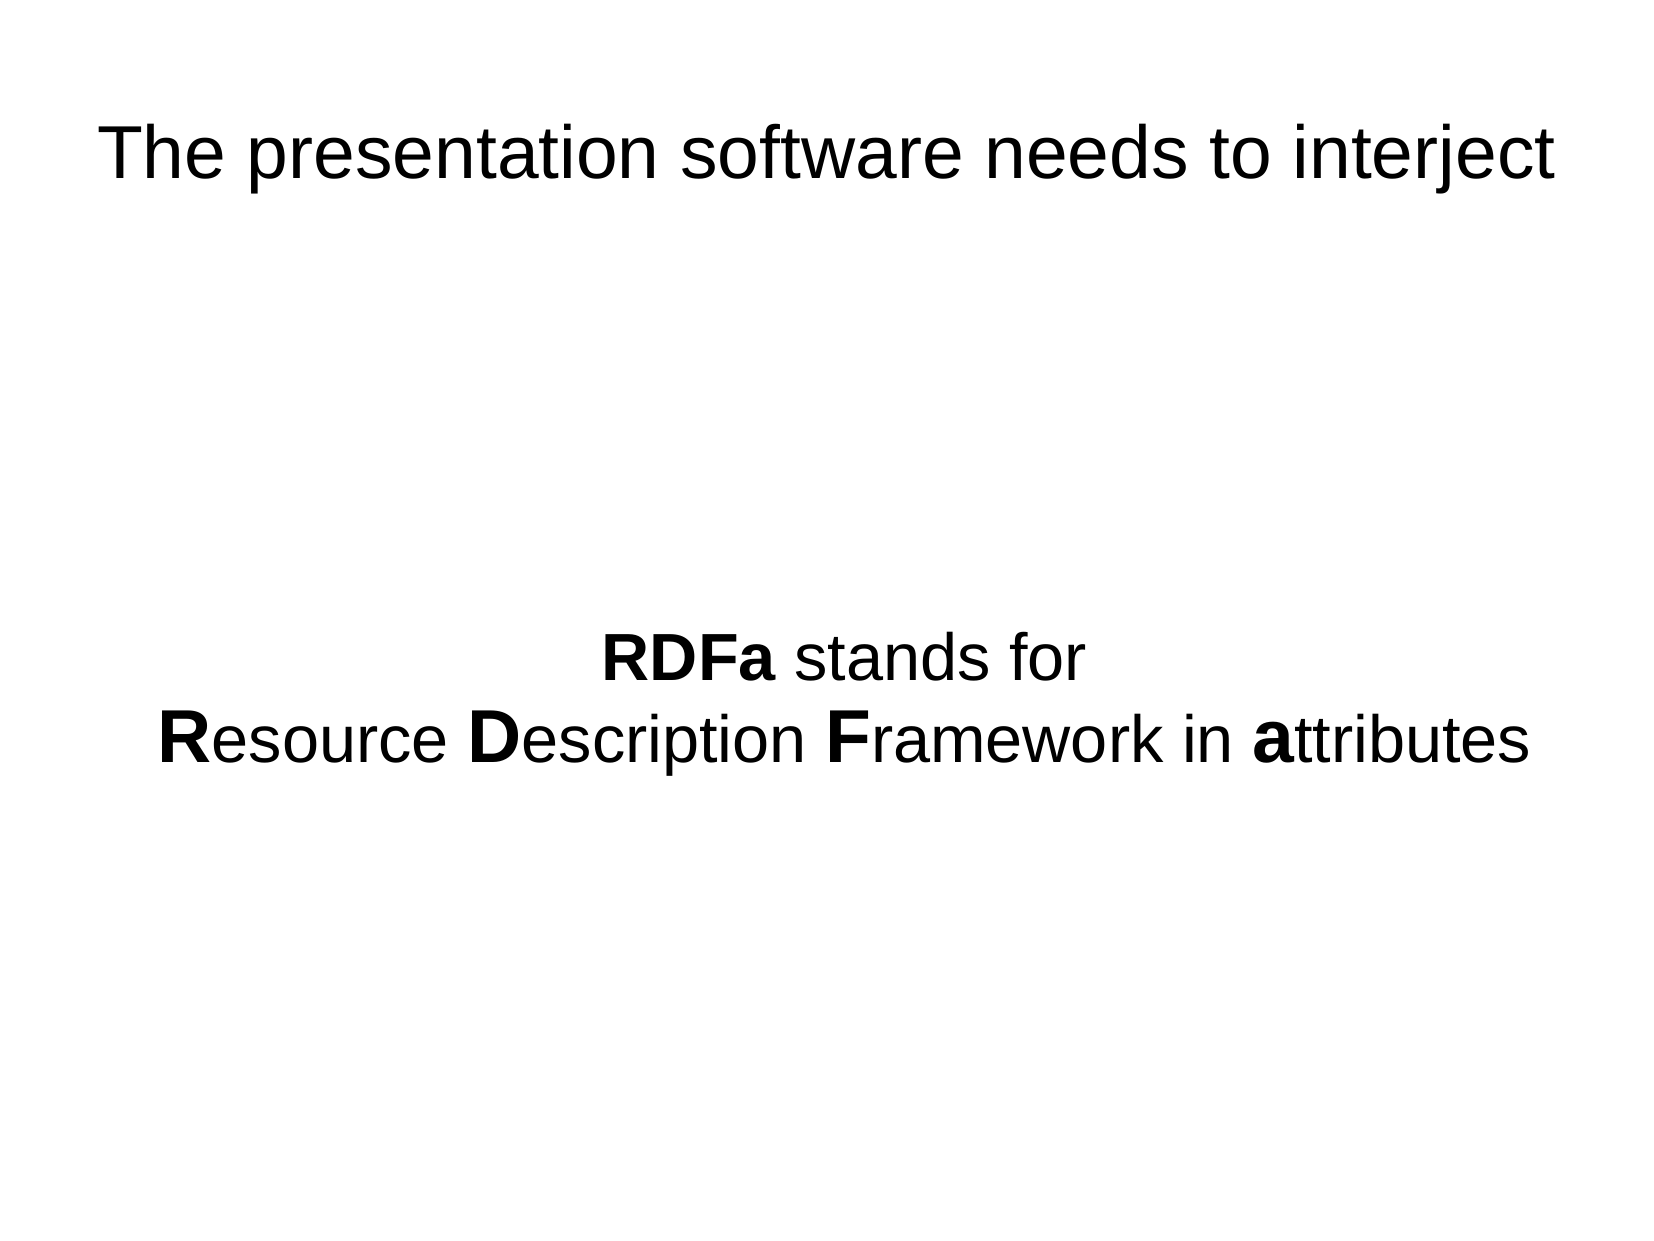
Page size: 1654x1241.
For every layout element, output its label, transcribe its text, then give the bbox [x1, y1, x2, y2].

title The presentation software needs to interject [82, 56, 1571, 250]
subtitle RDFa stands for Resource Description Framework in attributes [82, 297, 1571, 1102]
